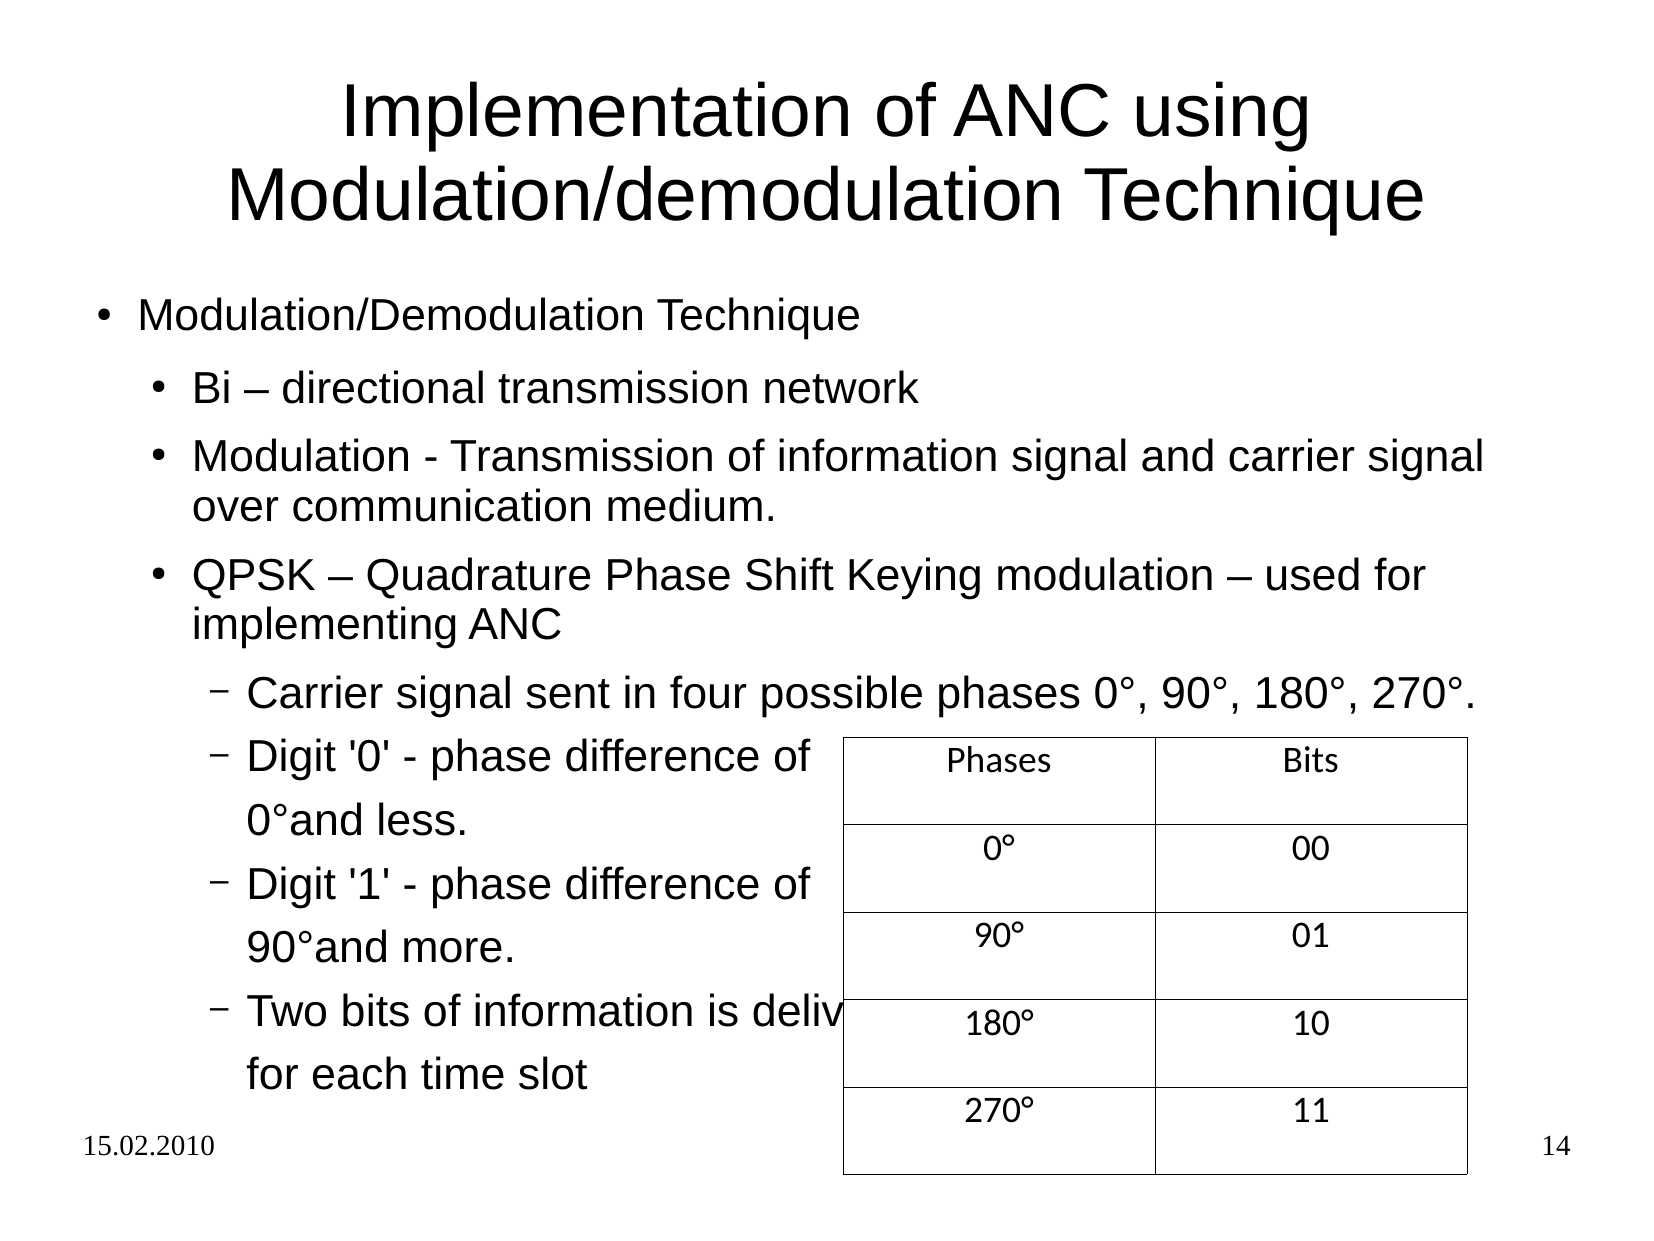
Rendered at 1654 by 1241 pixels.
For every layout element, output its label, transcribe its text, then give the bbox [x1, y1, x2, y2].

table_header Bits [1156, 738, 1467, 824]
list Modulation/Demodulation Technique Bi – directional transmission network Modulation - Transmission of information signal and carrier signal over communication medium. QPSK – Quadrature Phase Shift Keying modulation – used for implementing ANC Carrier signal sent in four possible phases 0°, 90°, 180°, 270°. Digit '0' - phase difference of 0°and less. Digit '1' - phase difference of 90°and more. Two bits of information is delivered for each time slot [82, 290, 1571, 1109]
table_cell 10 [1156, 1000, 1467, 1087]
table_cell 90° [844, 913, 1155, 999]
table_cell 00 [1156, 825, 1467, 912]
title Implementation of ANC using Modulation/demodulation Technique [82, 56, 1571, 250]
table_header Phases [844, 738, 1155, 824]
table_cell 0° [844, 825, 1155, 912]
table_cell 11 [1156, 1088, 1467, 1174]
table_cell 270° [844, 1088, 1155, 1174]
table_cell 180° [844, 1000, 1155, 1087]
table_cell 01 [1156, 913, 1467, 999]
